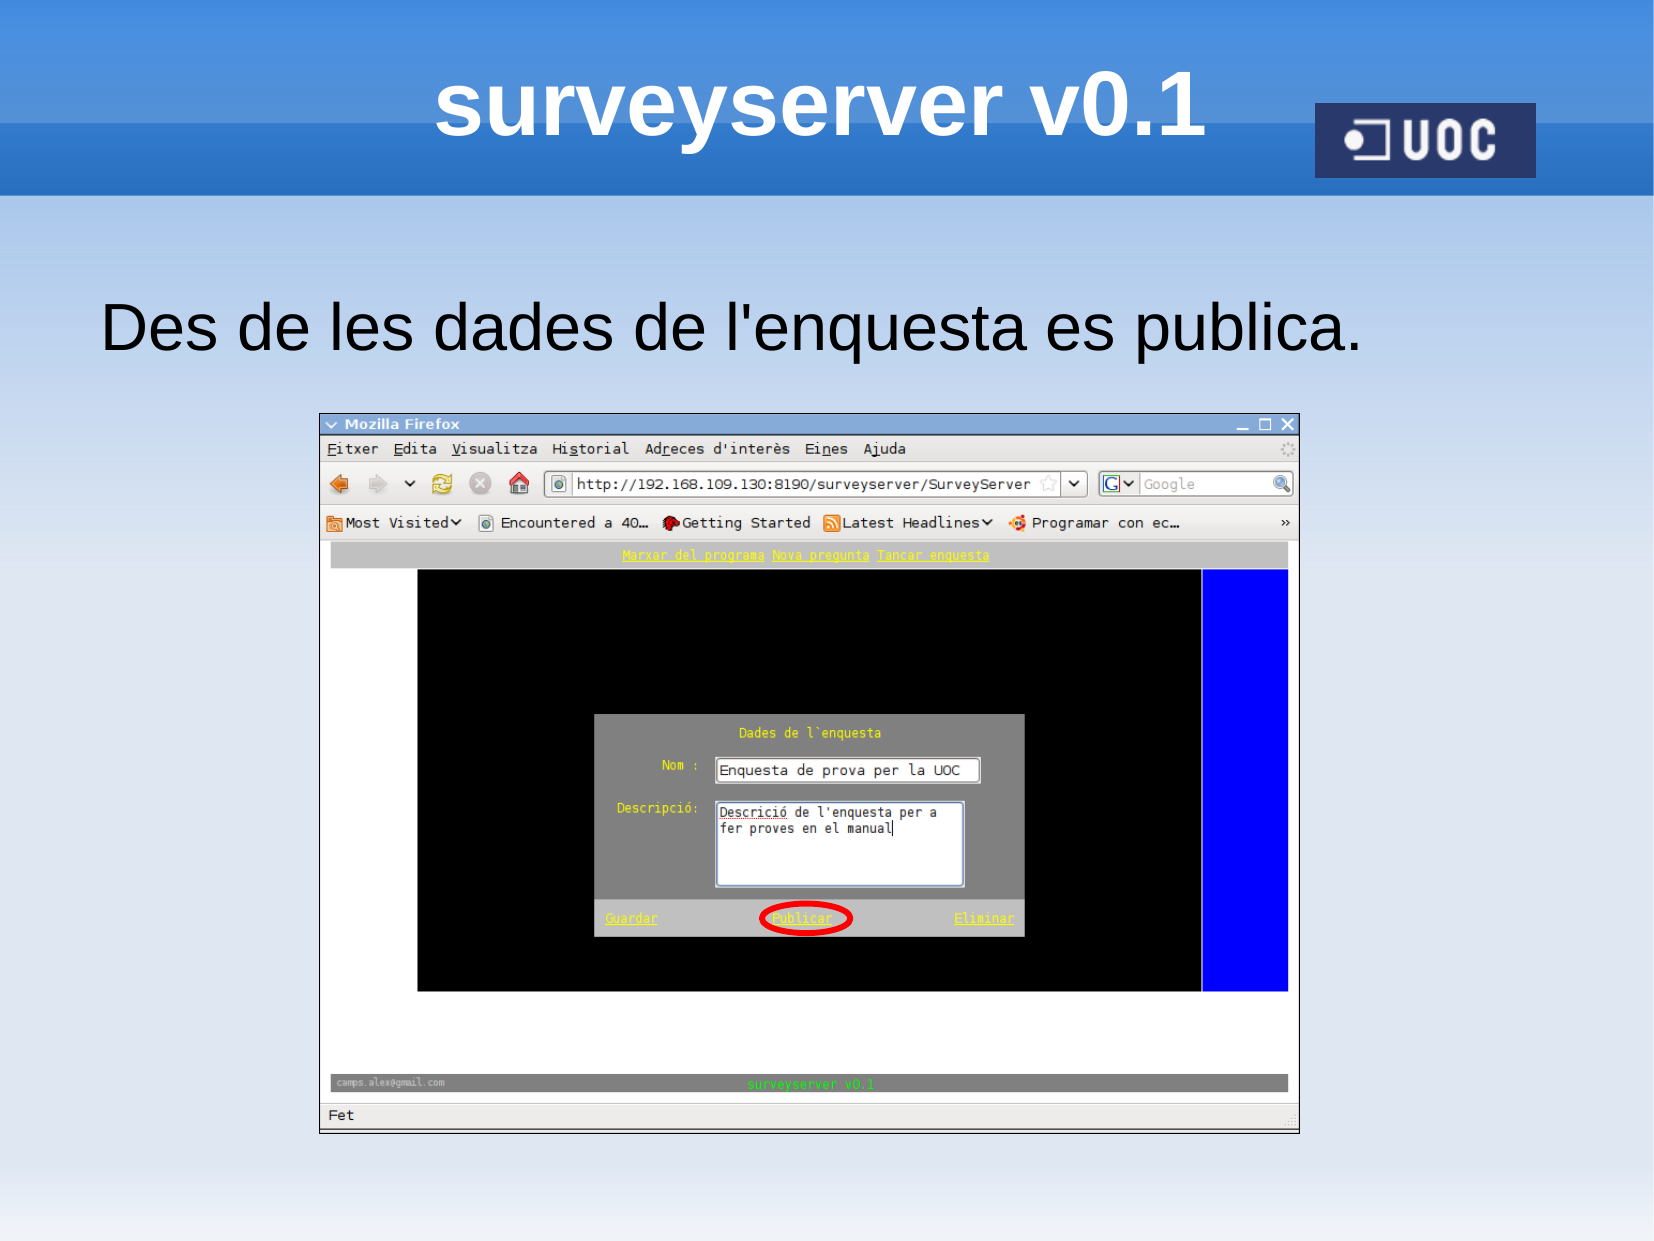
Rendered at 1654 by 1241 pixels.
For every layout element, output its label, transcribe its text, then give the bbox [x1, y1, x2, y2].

list Des de les dades de l'enquesta es publica. [82, 290, 1571, 1094]
title surveyserver v0.1 [76, 7, 1565, 200]
picture [0, 0, 1654, 1241]
